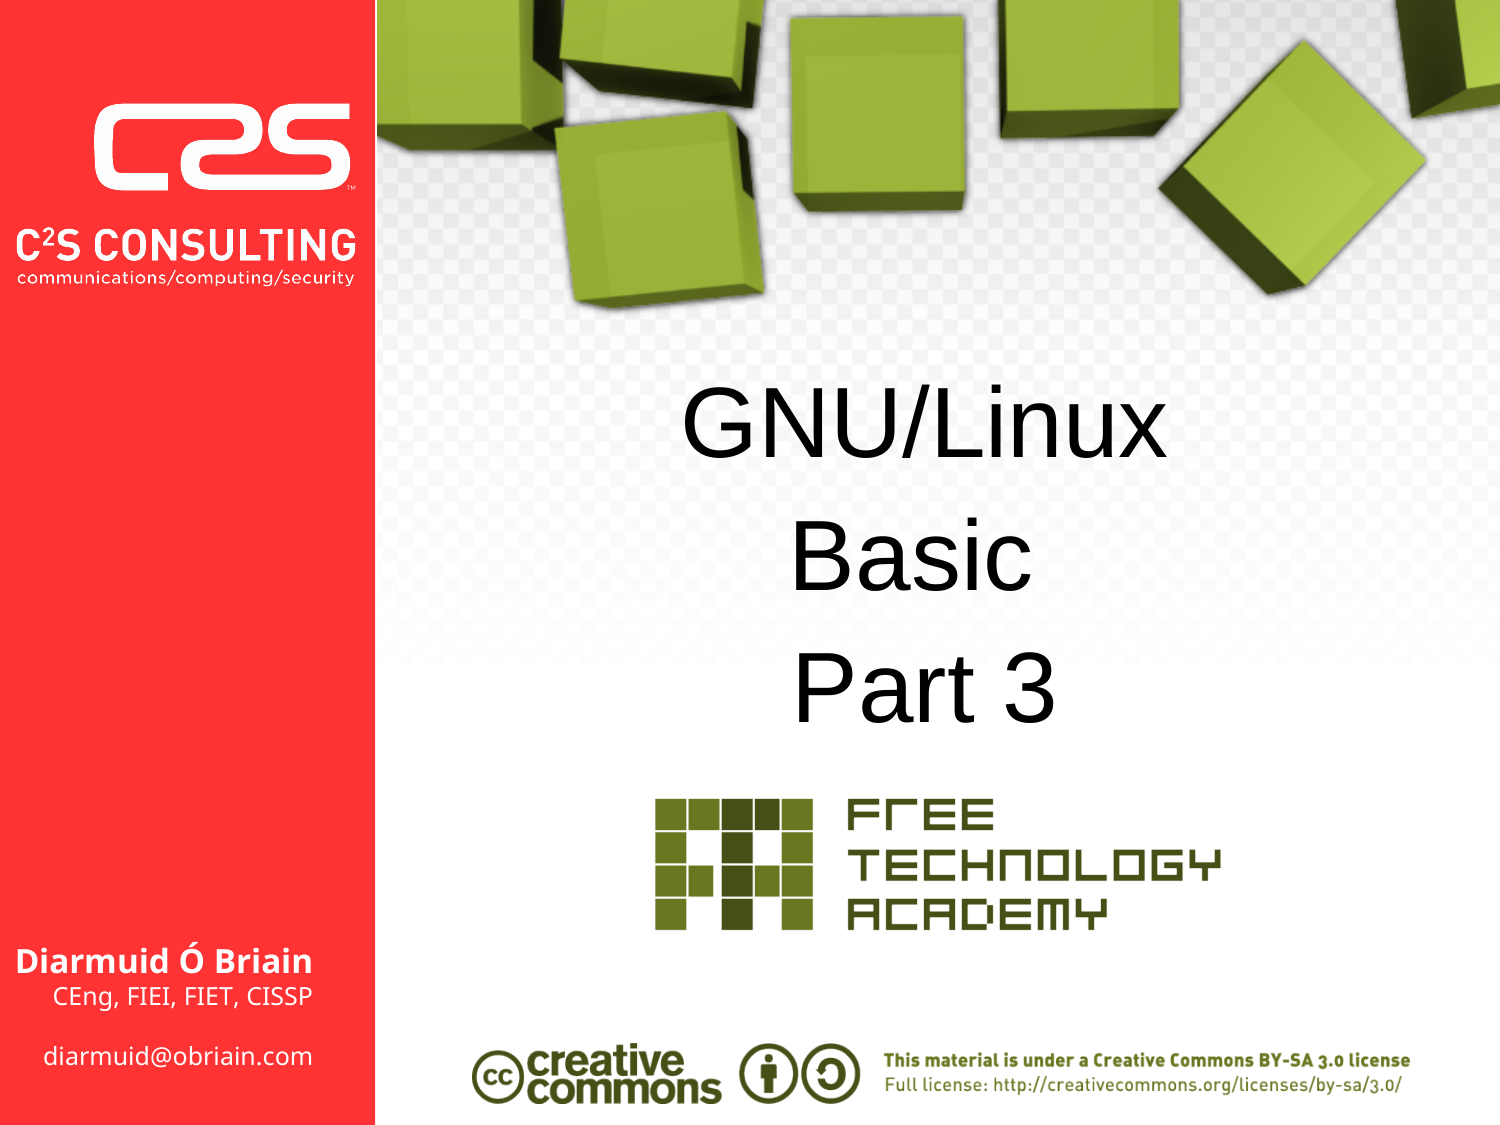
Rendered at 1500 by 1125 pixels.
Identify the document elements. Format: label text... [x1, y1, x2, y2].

picture [377, 0, 1500, 667]
picture [472, 1043, 1410, 1104]
picture [649, 791, 1229, 940]
picture [13, 98, 361, 290]
subtitle GNU/Linux Basic Part 3 [425, 307, 1426, 793]
